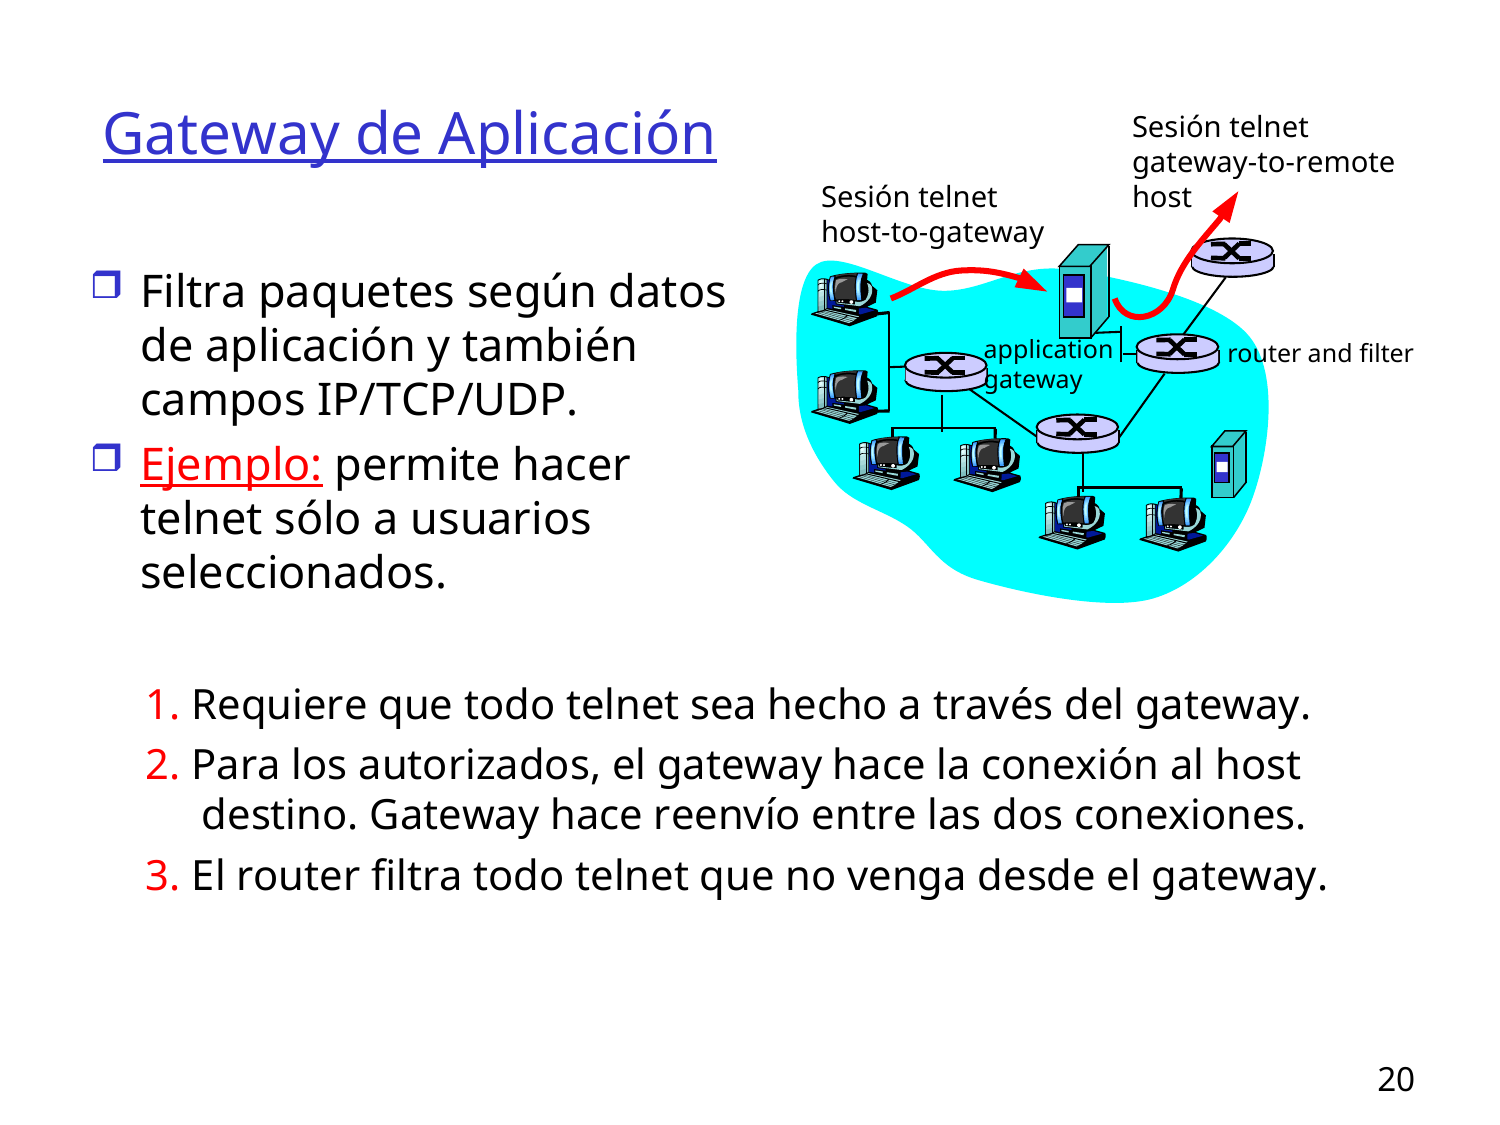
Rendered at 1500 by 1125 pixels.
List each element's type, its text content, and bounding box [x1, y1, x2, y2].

picture [1139, 497, 1208, 552]
text_box Sesión telnet gateway-to-remote host [1117, 100, 1419, 222]
title Gateway de Aplicación [87, 37, 1363, 225]
text_box [796, 244, 1269, 603]
picture [810, 272, 880, 327]
picture [810, 369, 880, 424]
text_box router and filter [1212, 330, 1430, 376]
text_box Sesión telnet host-to-gateway [806, 170, 1060, 257]
list Filtra paquetes según datos de aplicación y también campos IP/TCP/UDP. Ejemplo: permite hacer telnet sólo a usuarios seleccionados. [74, 255, 754, 623]
picture [852, 435, 921, 491]
text_box 1. Requiere que todo telnet sea hecho a través del gateway. 2. Para los autorizados, el gateway hace la conexión al host destino. Gateway hace reenvío entre las dos conexiones. 3. El router filtra todo telnet que no venga desde el gateway. [130, 670, 1385, 997]
text_box application gateway [968, 325, 1129, 402]
text_box [1192, 238, 1274, 277]
picture [953, 437, 1022, 493]
picture [1038, 495, 1107, 550]
